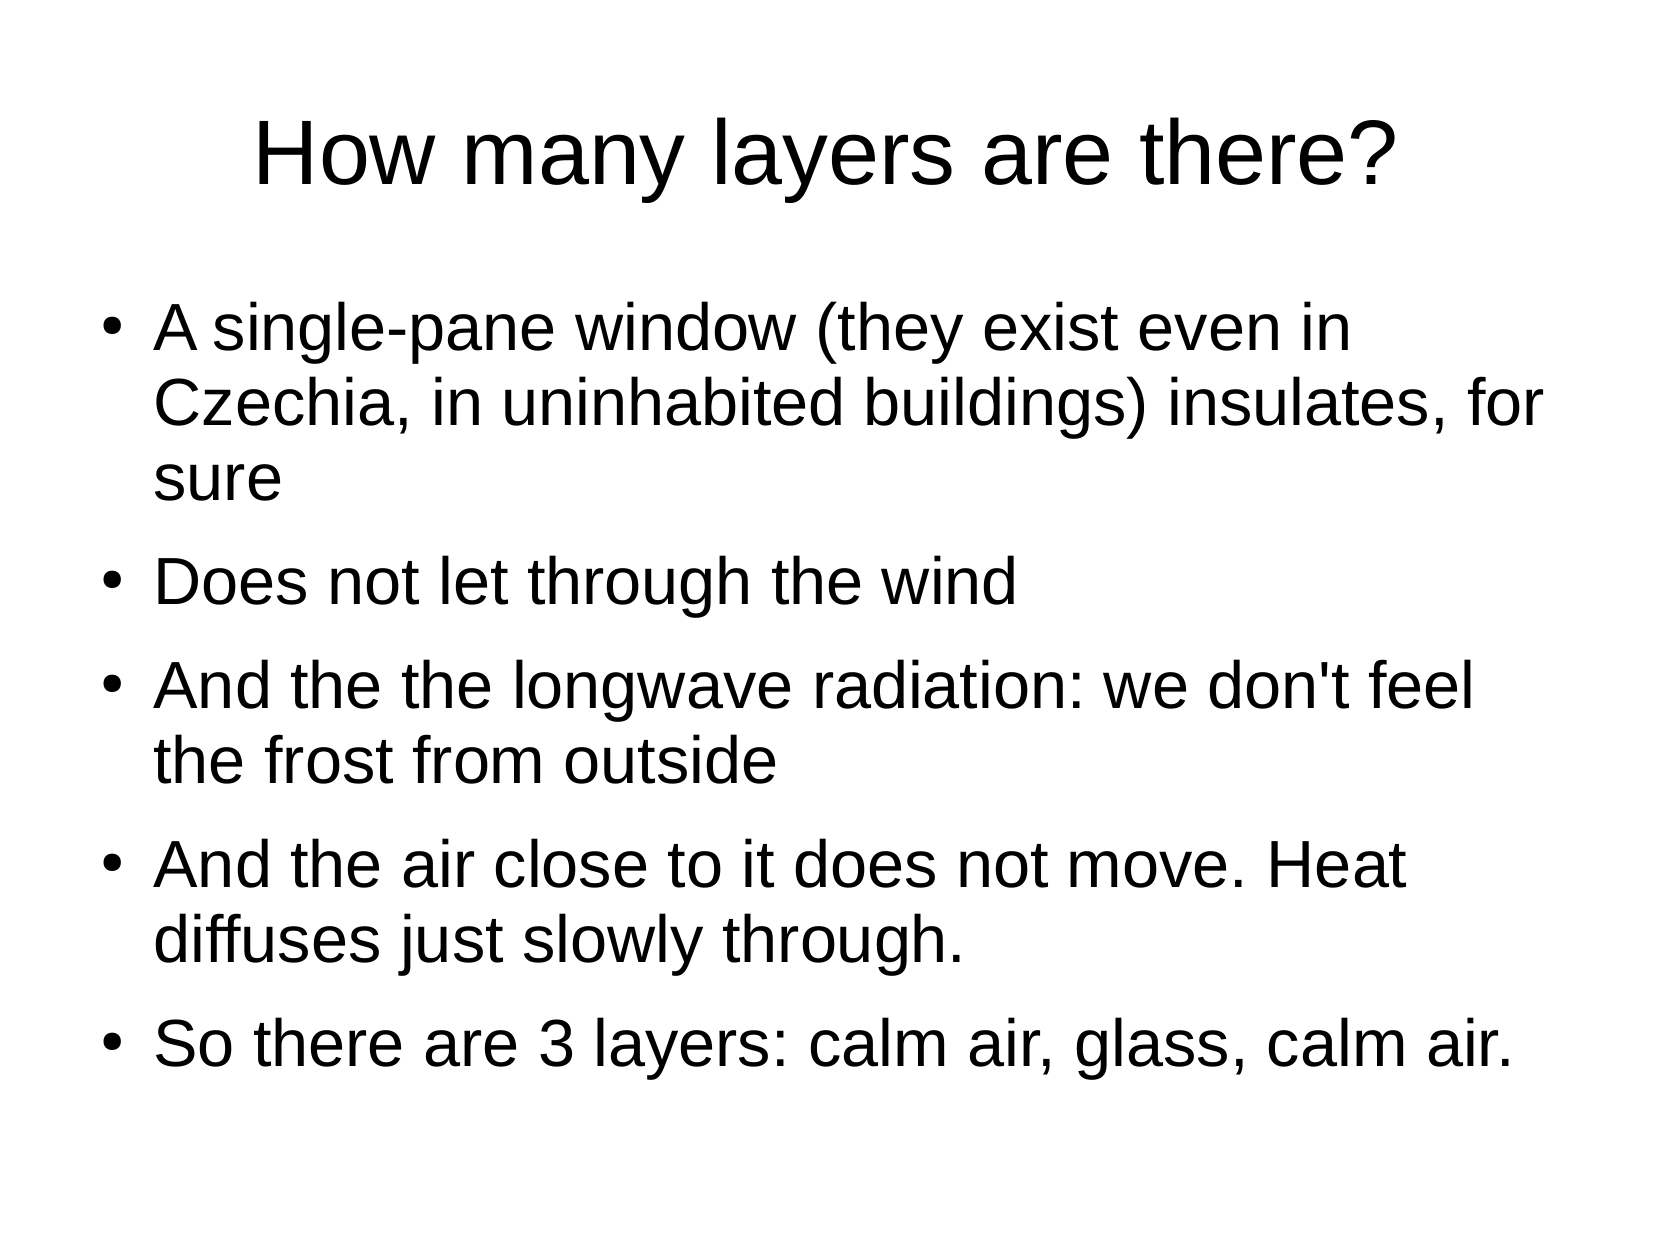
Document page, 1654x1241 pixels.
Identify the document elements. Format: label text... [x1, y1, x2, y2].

list A single-pane window (they exist even in Czechia, in uninhabited buildings) insulates, for sure Does not let through the wind And the the longwave radiation: we don't feel the frost from outside And the air close to it does not move. Heat diffuses just slowly through. So there are 3 layers: calm air, glass, calm air. [82, 290, 1571, 1109]
title How many layers are there? [82, 49, 1571, 257]
